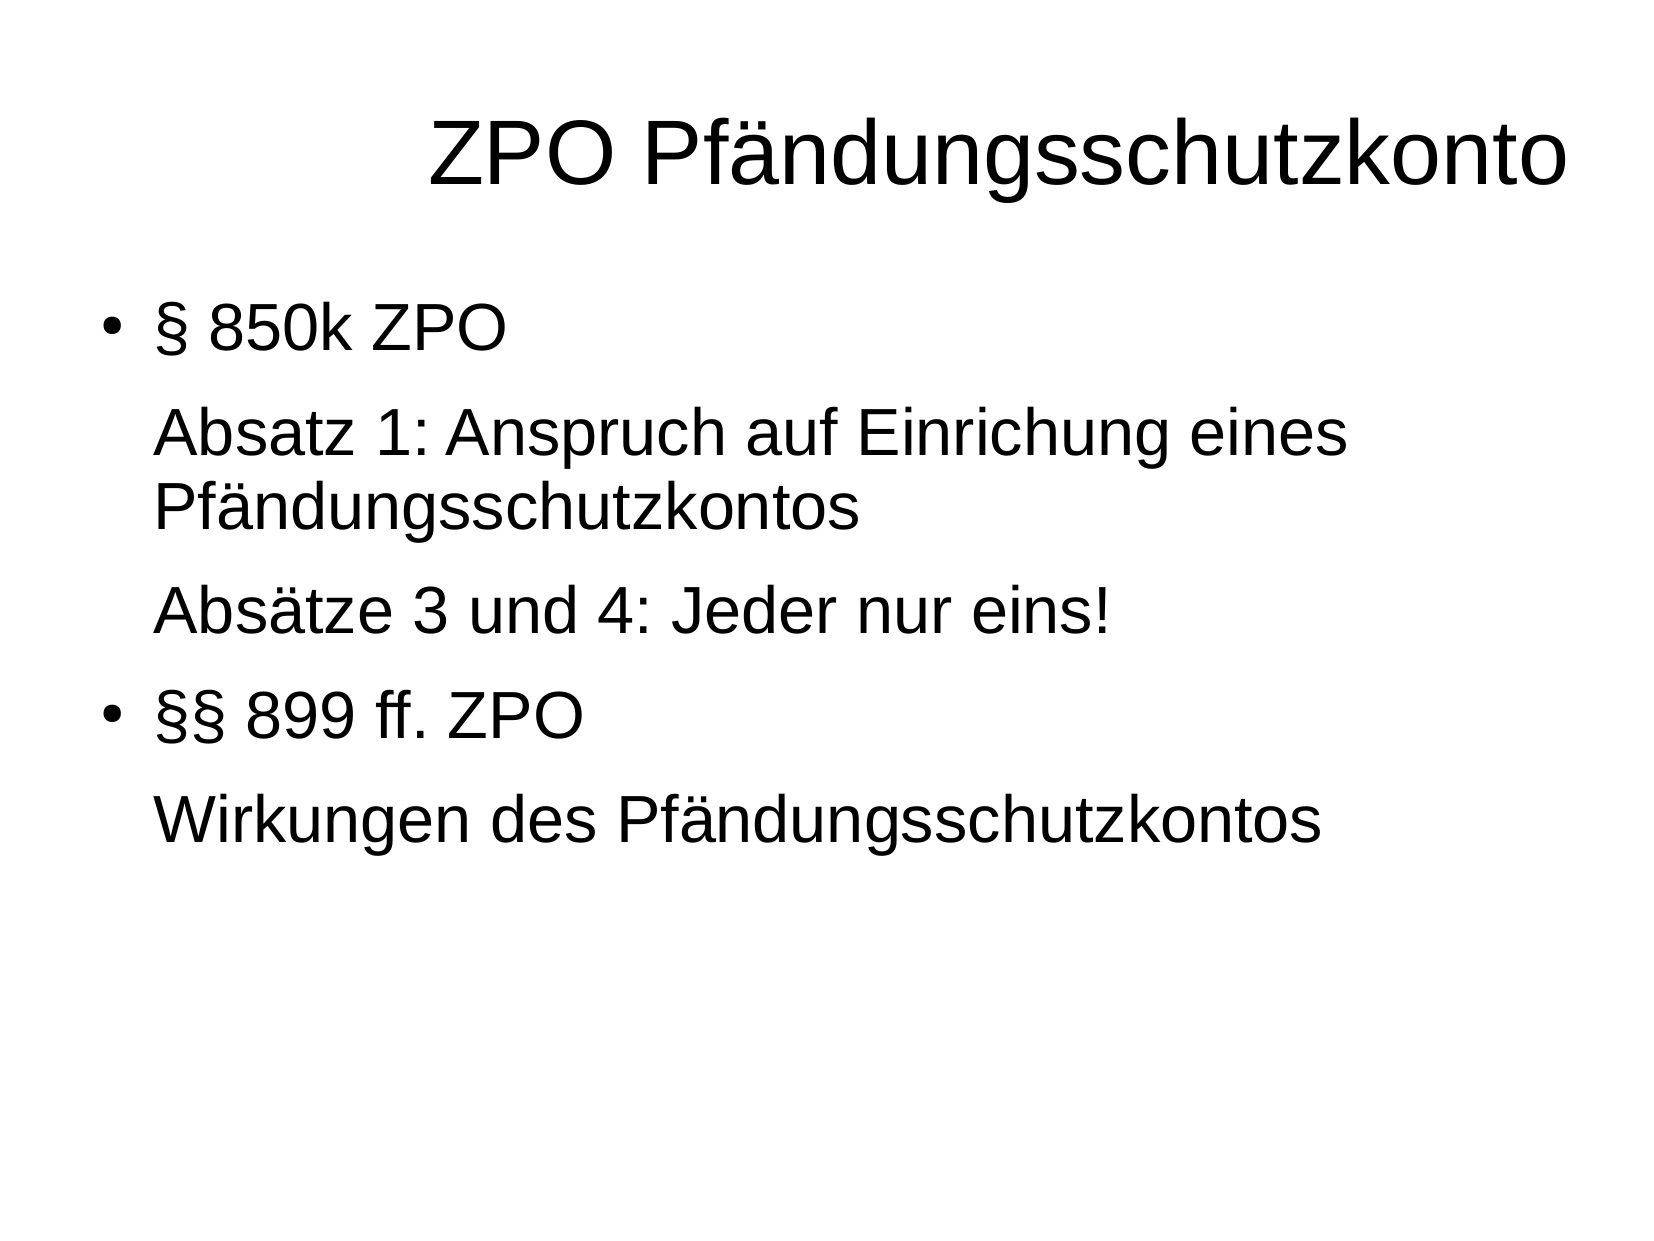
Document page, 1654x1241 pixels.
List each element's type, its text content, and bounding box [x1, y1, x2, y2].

title ZPO Pfändungsschutzkonto [82, 49, 1571, 257]
list § 850k ZPO Absatz 1: Anspruch auf Einrichung eines Pfändungsschutzkontos Absätze 3 und 4: Jeder nur eins! §§ 899 ff. ZPO Wirkungen des Pfändungsschutzkontos [82, 290, 1571, 1109]
